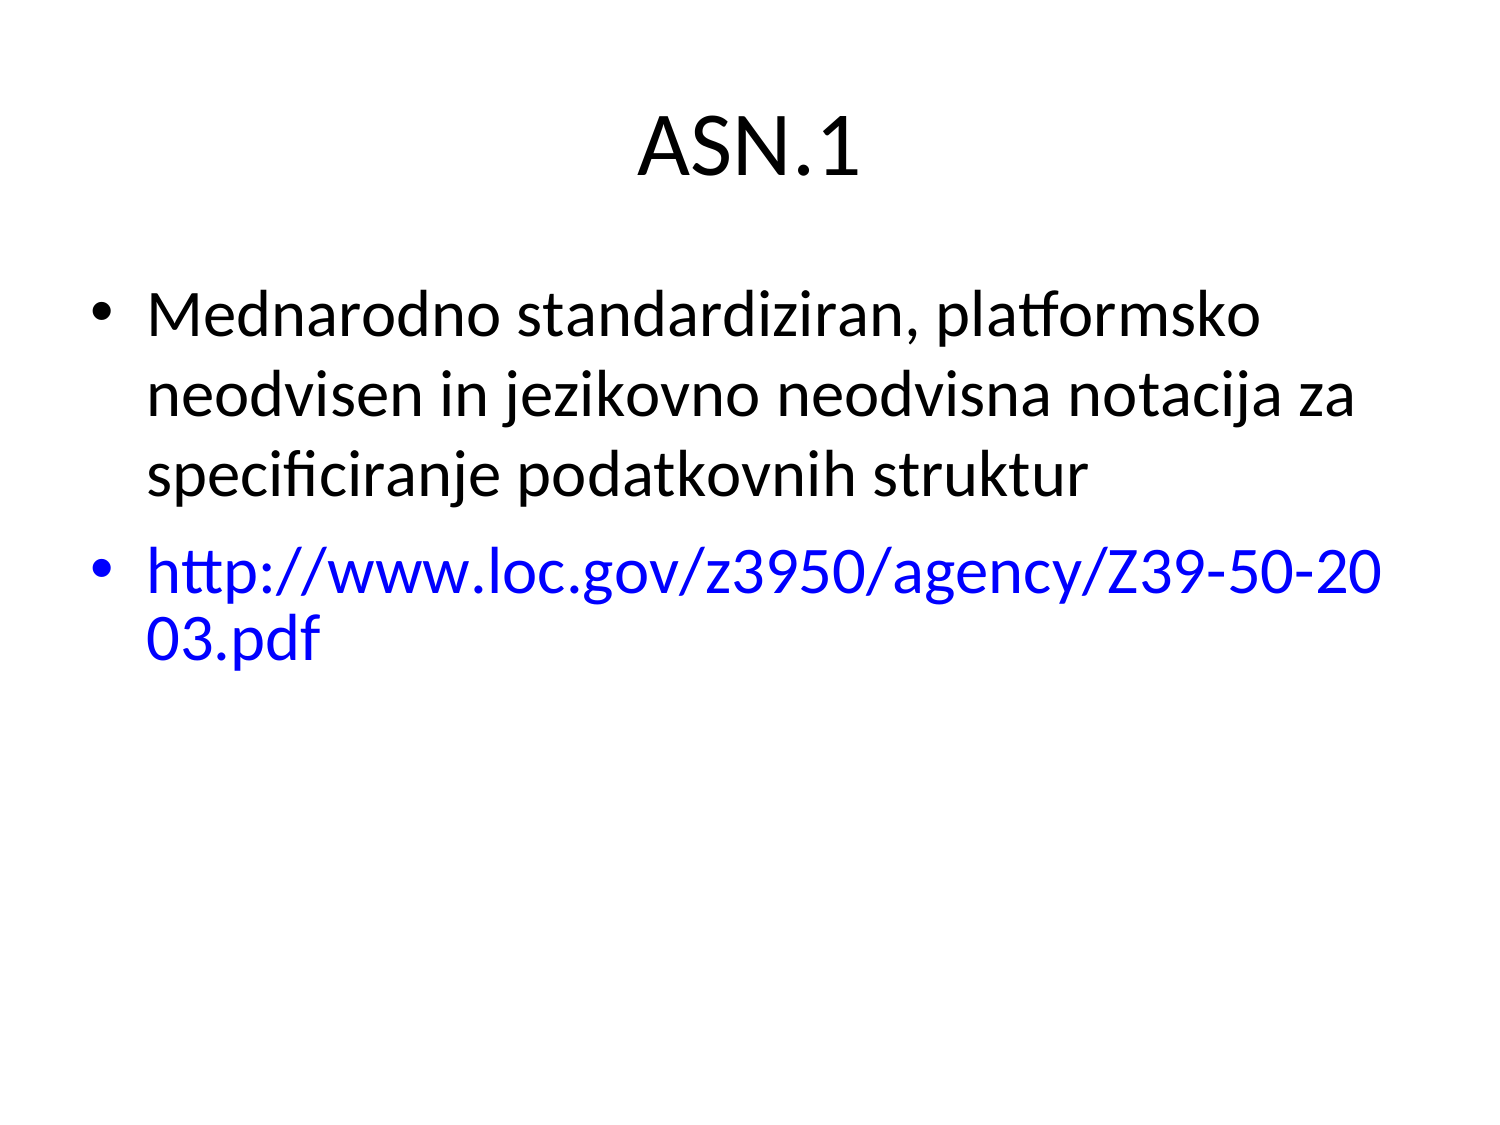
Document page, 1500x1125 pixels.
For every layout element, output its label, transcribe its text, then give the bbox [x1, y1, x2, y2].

title ASN.1 [75, 45, 1426, 233]
list Mednarodno standardiziran, platformsko neodvisen in jezikovno neodvisna notacija za specificiranje podatkovnih struktur http://www.loc.gov/z3950/agency/Z39-50-2003.pdf [75, 262, 1426, 1006]
